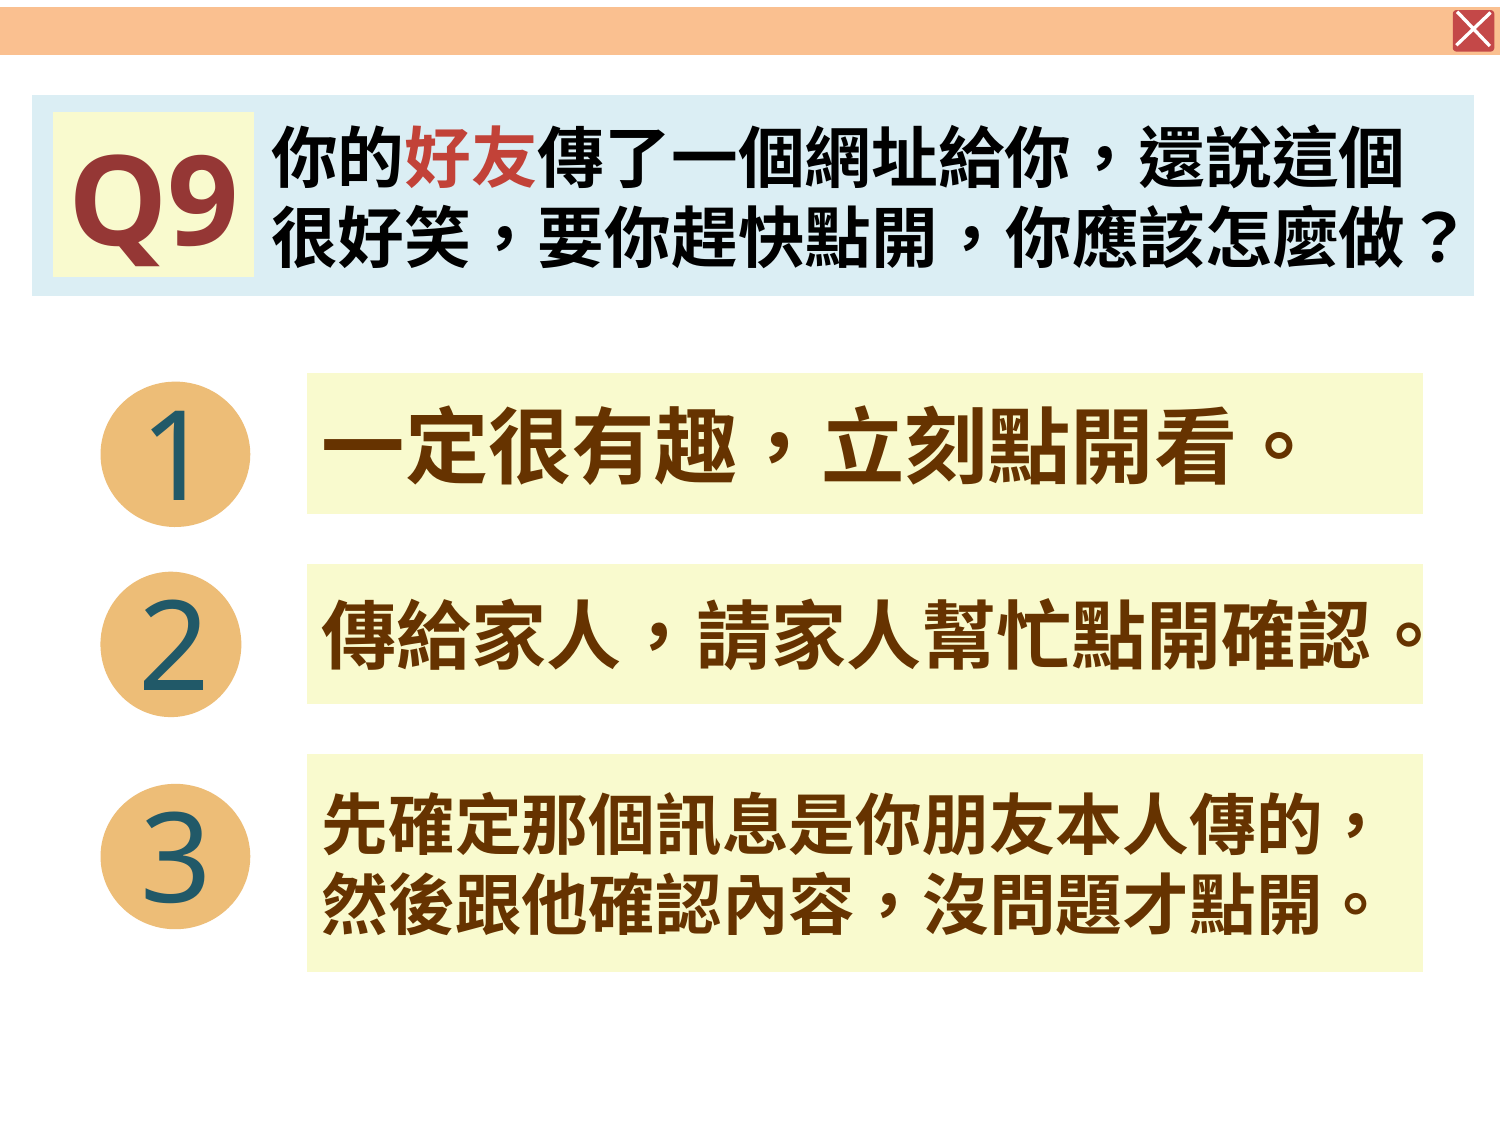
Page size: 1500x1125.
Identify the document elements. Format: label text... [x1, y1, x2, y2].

text_box [100, 400, 125, 509]
text_box 1 [125, 368, 266, 535]
text_box Q9 [53, 112, 254, 277]
text_box [100, 591, 123, 698]
text_box 2 [123, 558, 257, 725]
title 你的好友傳了一個網址給你，還說這個很好笑，要你趕快點開，你應該怎麼做？ [255, 102, 1483, 290]
text_box 一定很有趣，立刻點開看。 [307, 373, 1423, 514]
text_box [100, 802, 125, 911]
text_box 先確定那個訊息是你朋友本人傳的，然後跟他確認內容，沒問題才點開。 [307, 754, 1423, 972]
text_box 3 [125, 770, 266, 937]
text_box 傳給家人，請家人幫忙點開確認。 [307, 564, 1423, 704]
text_box [0, 7, 1500, 55]
text_box [32, 95, 1474, 296]
